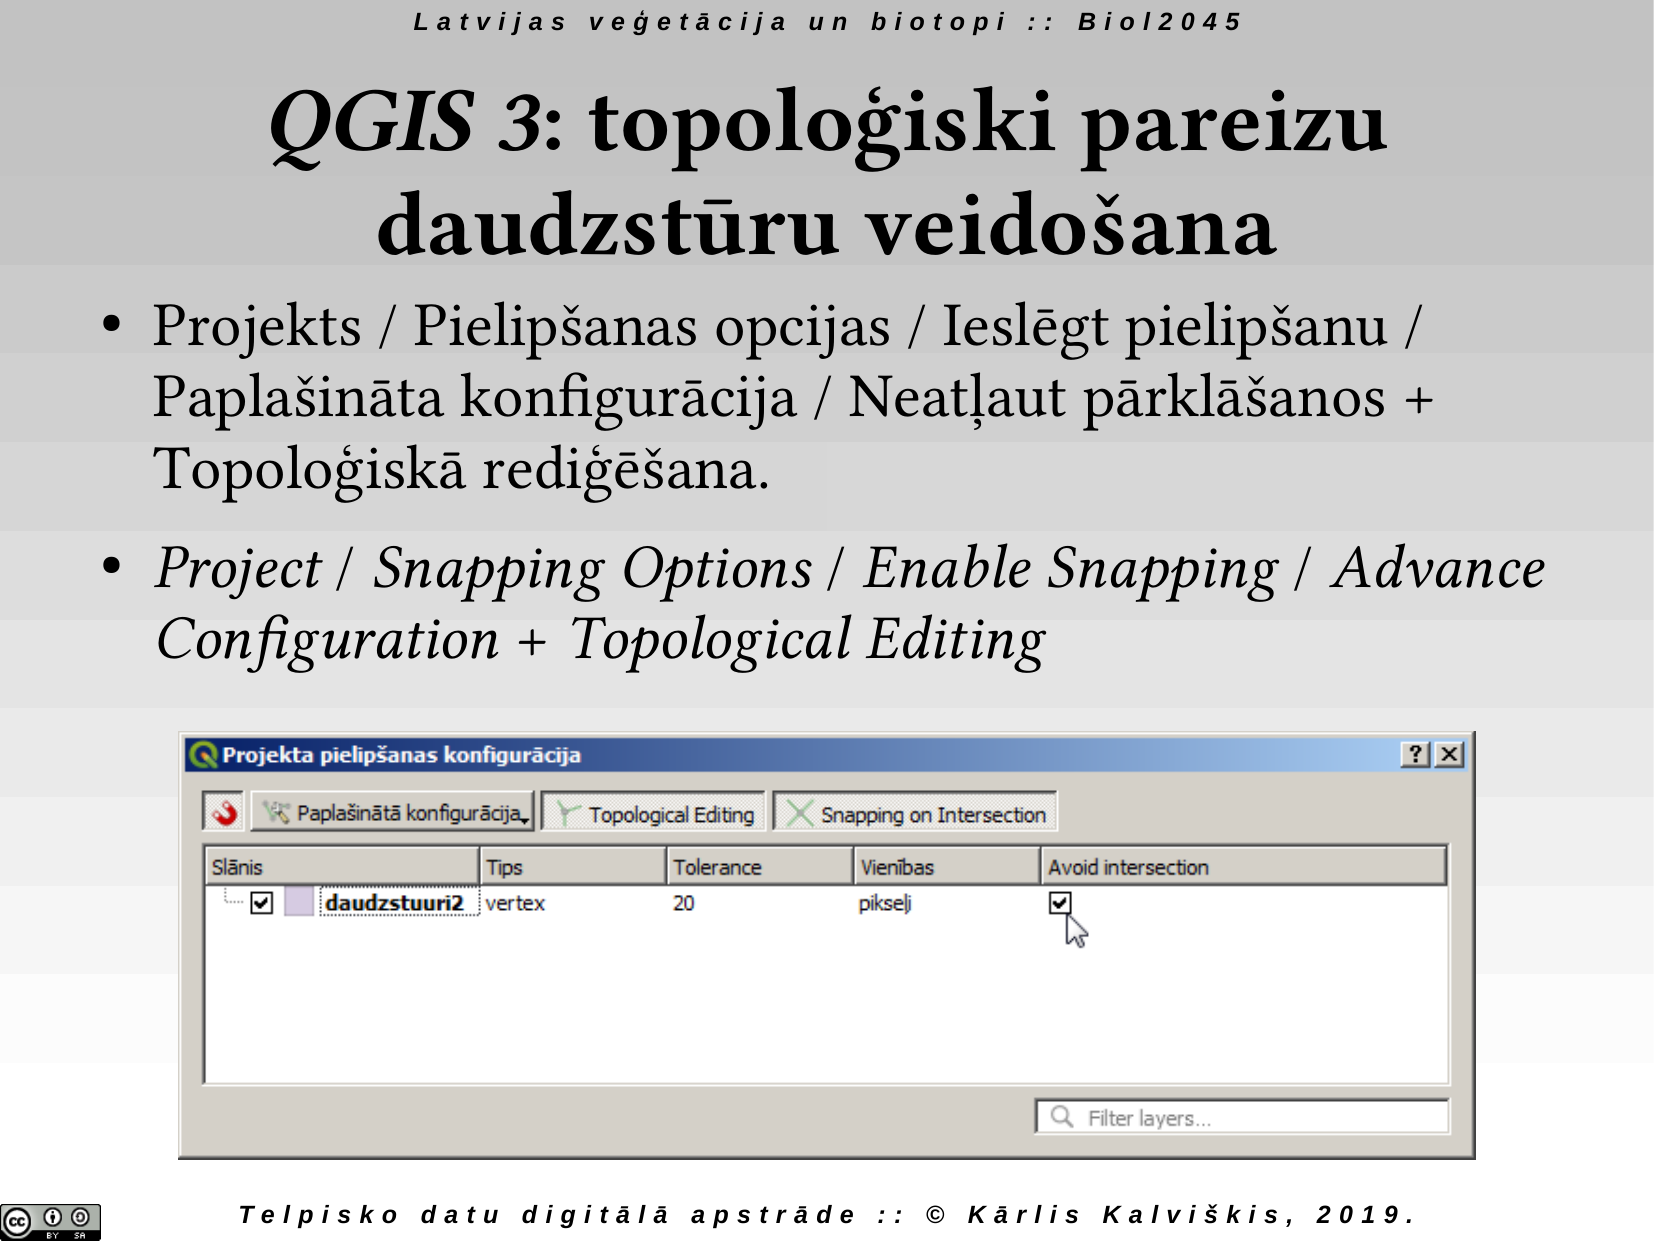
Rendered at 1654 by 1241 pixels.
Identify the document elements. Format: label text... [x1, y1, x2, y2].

title QGIS 3: topoloģiski pareizu daudzstūru veidošana [29, 49, 1625, 296]
picture [0, 0, 1654, 1241]
list Projekts / Pielipšanas opcijas / Ieslēgt pielipšanu / Paplašināta konfigurācija / Neatļaut pārklāšanos + Topoloģiskā rediģēšana. Project / Snapping Options / Enable Snapping / Advance Configuration + Topological Editing [82, 289, 1571, 1113]
